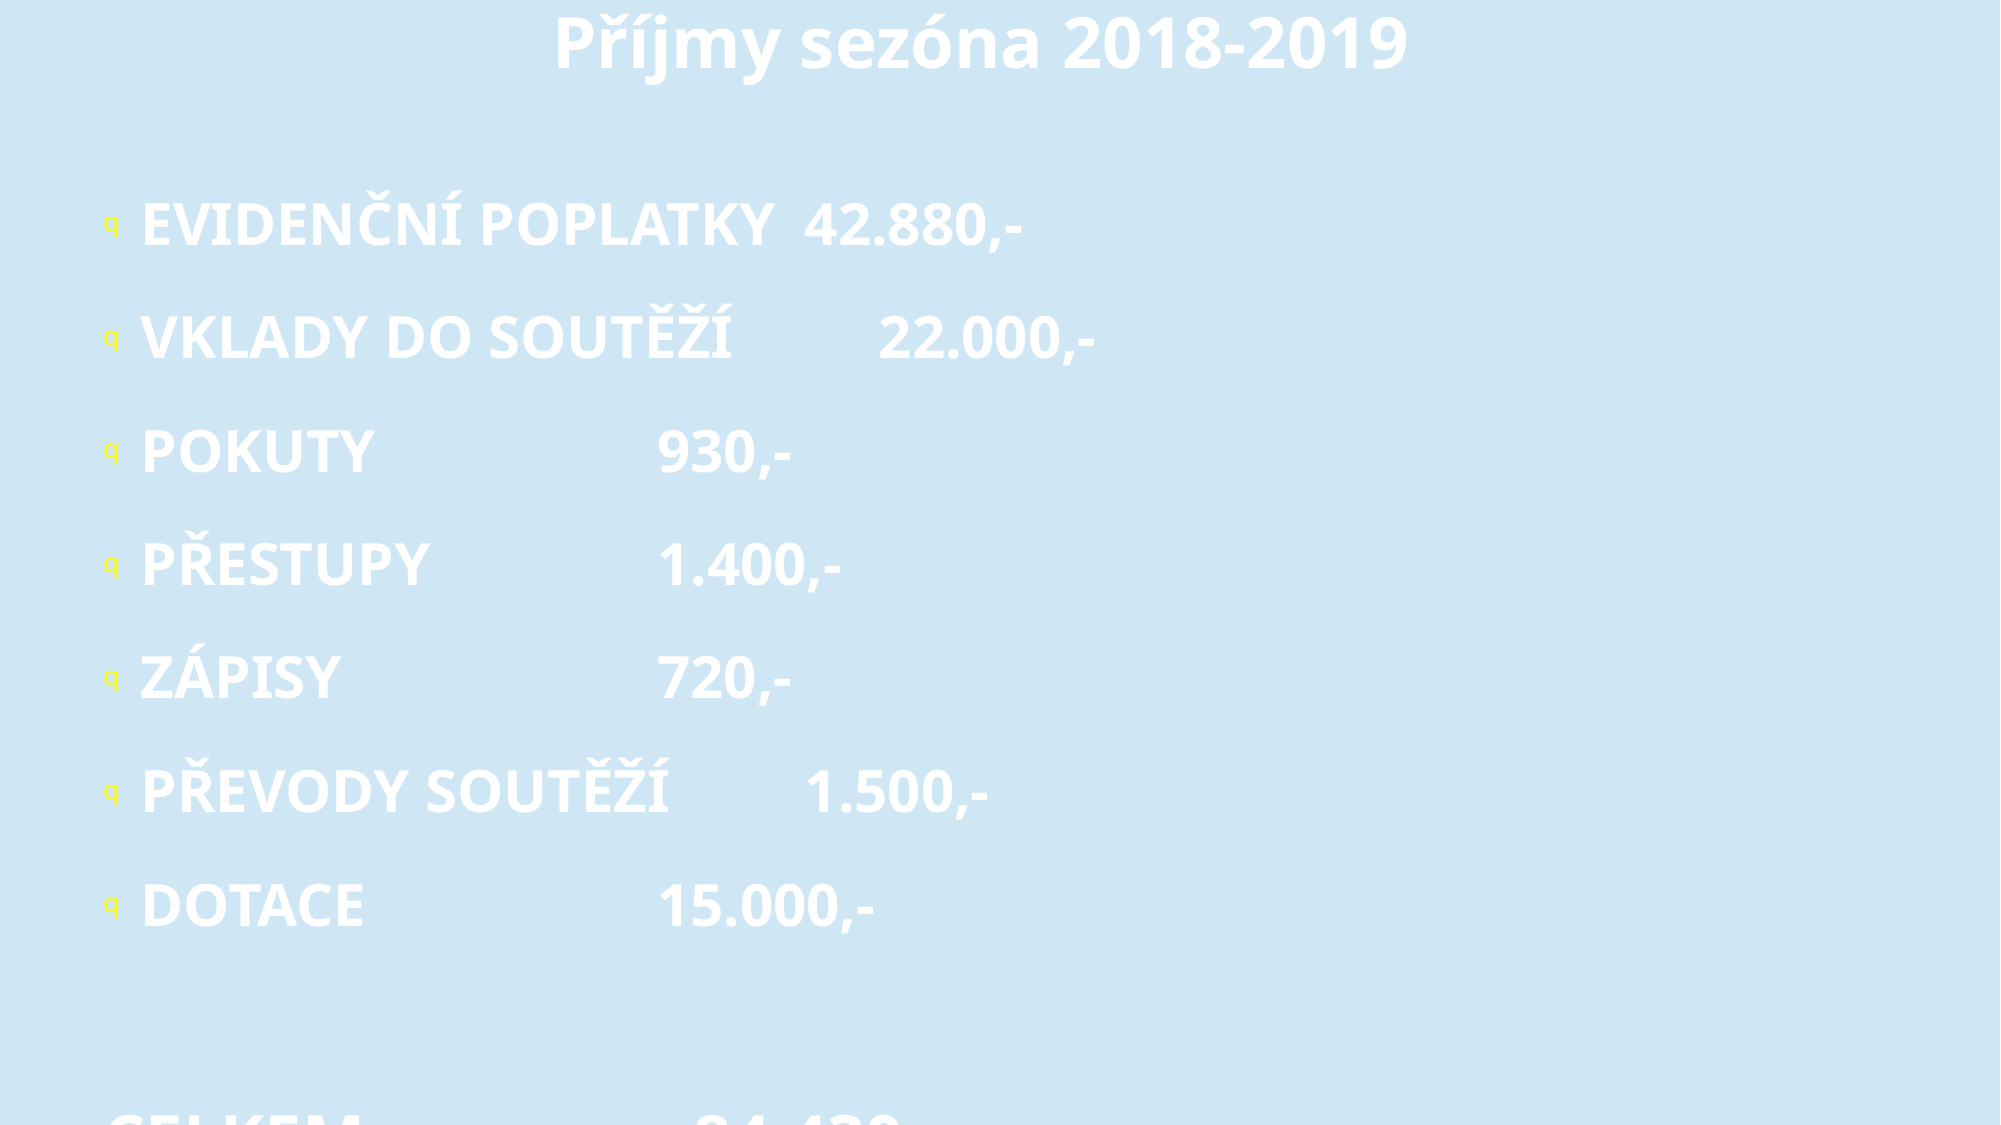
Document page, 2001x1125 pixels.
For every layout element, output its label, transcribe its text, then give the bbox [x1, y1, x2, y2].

list EVIDENČNÍ POPLATKY 42.880,- VKLADY DO SOUTĚŽÍ 22.000,- POKUTY 930,- PŘESTUPY 1.400,- ZÁPISY 720,- PŘEVODY SOUTĚŽÍ 1.500,- DOTACE 15.000,- CELKEM 84.430,- [88, 165, 1912, 1103]
title Příjmy sezóna 2018-2019 [131, 0, 1831, 165]
